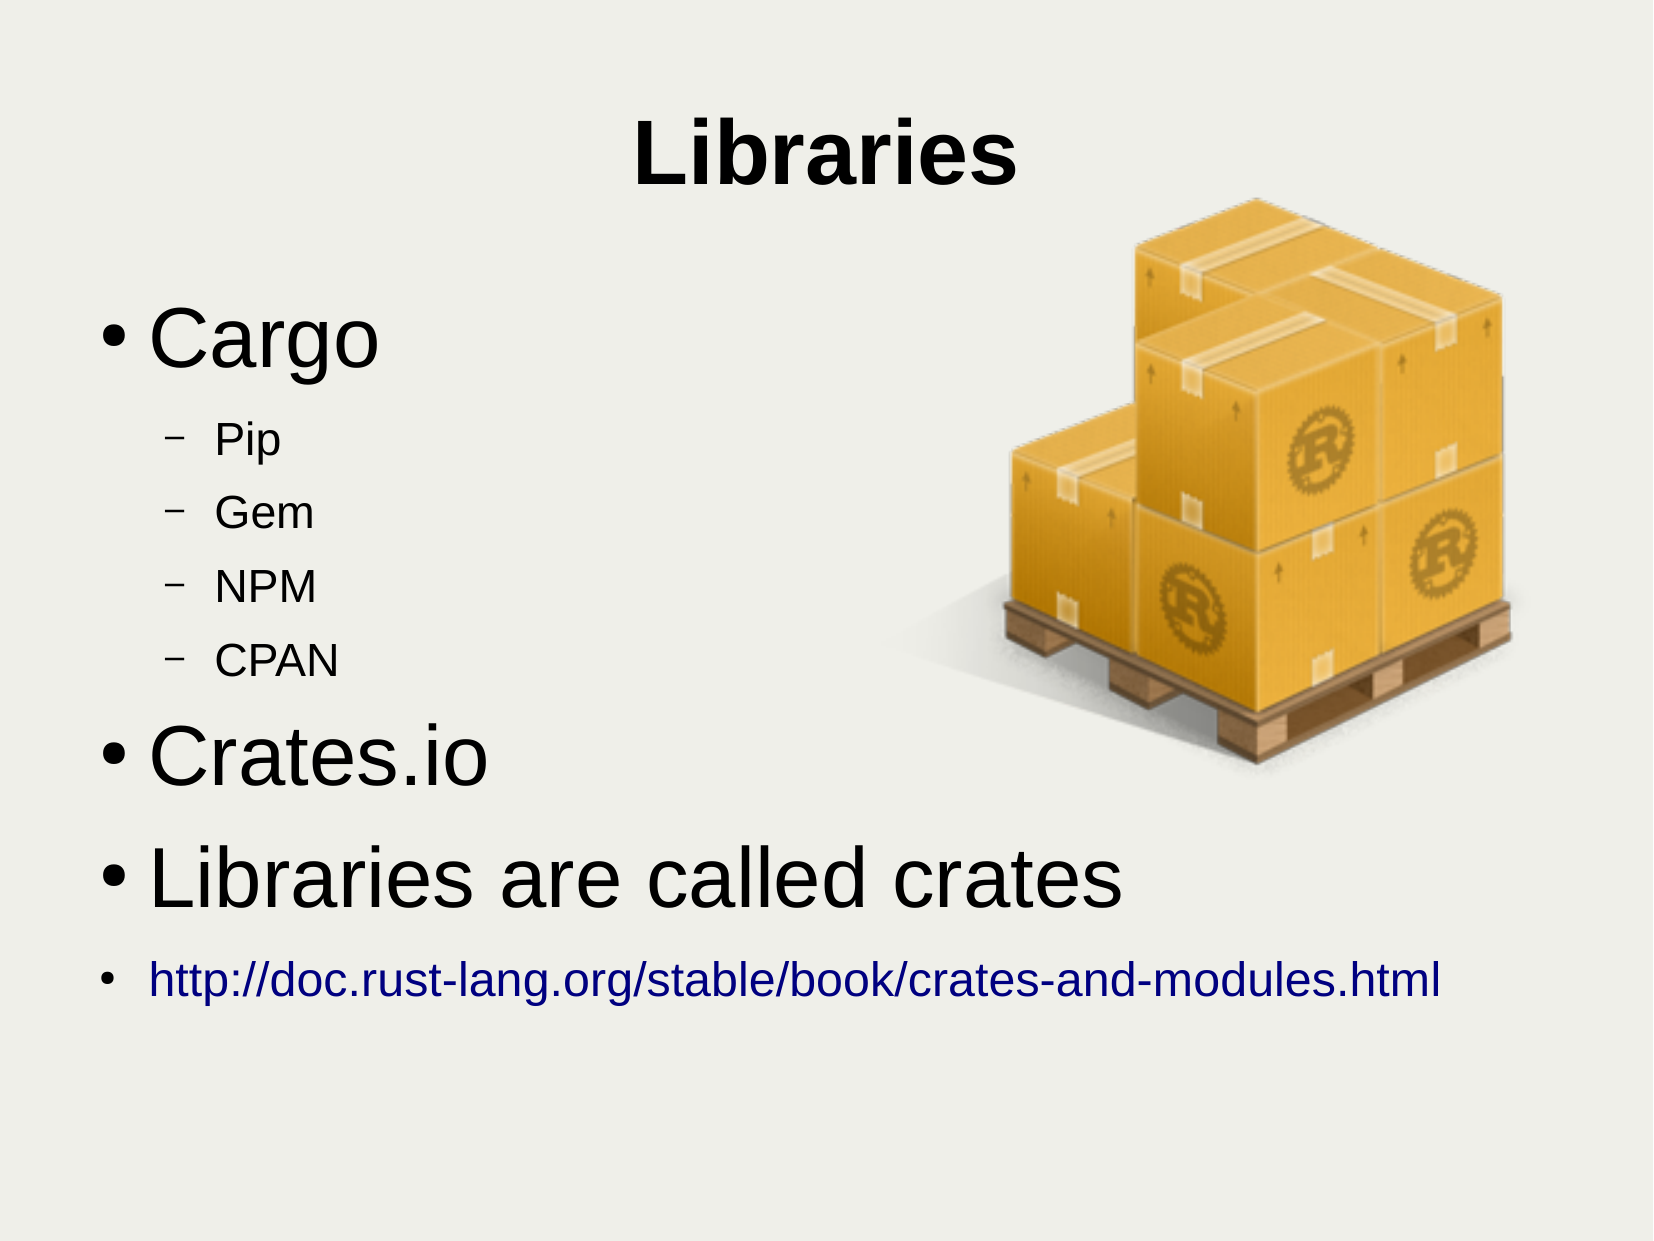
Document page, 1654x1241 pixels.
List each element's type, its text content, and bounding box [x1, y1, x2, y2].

list Cargo Pip Gem NPM CPAN Crates.io Libraries are called crates http://doc.rust-lang.org/stable/book/crates-and-modules.html [82, 290, 1571, 1010]
picture [0, 0, 1654, 1241]
title Libraries [82, 49, 1571, 257]
